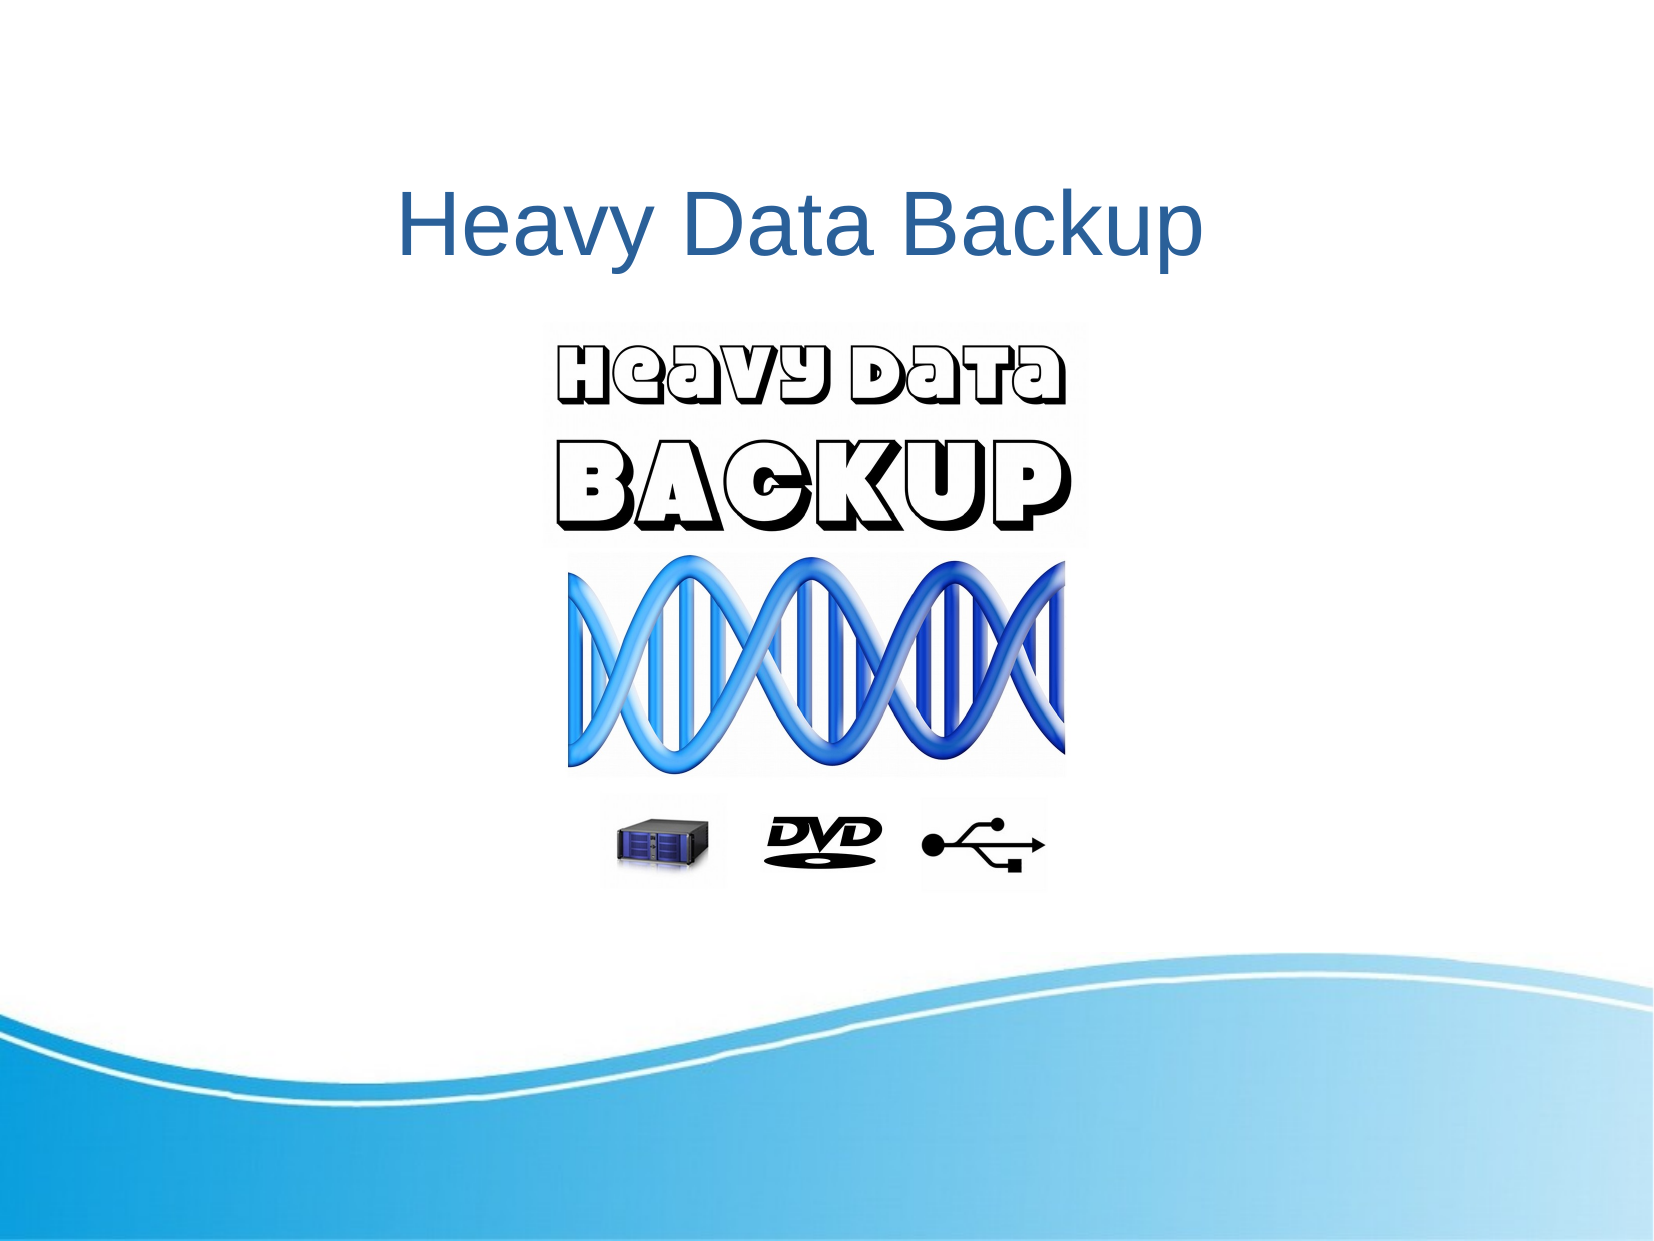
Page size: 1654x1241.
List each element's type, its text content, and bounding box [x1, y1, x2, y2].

picture [525, 314, 1106, 916]
picture [0, 952, 1654, 1241]
title Heavy Data Backup [56, 120, 1546, 328]
